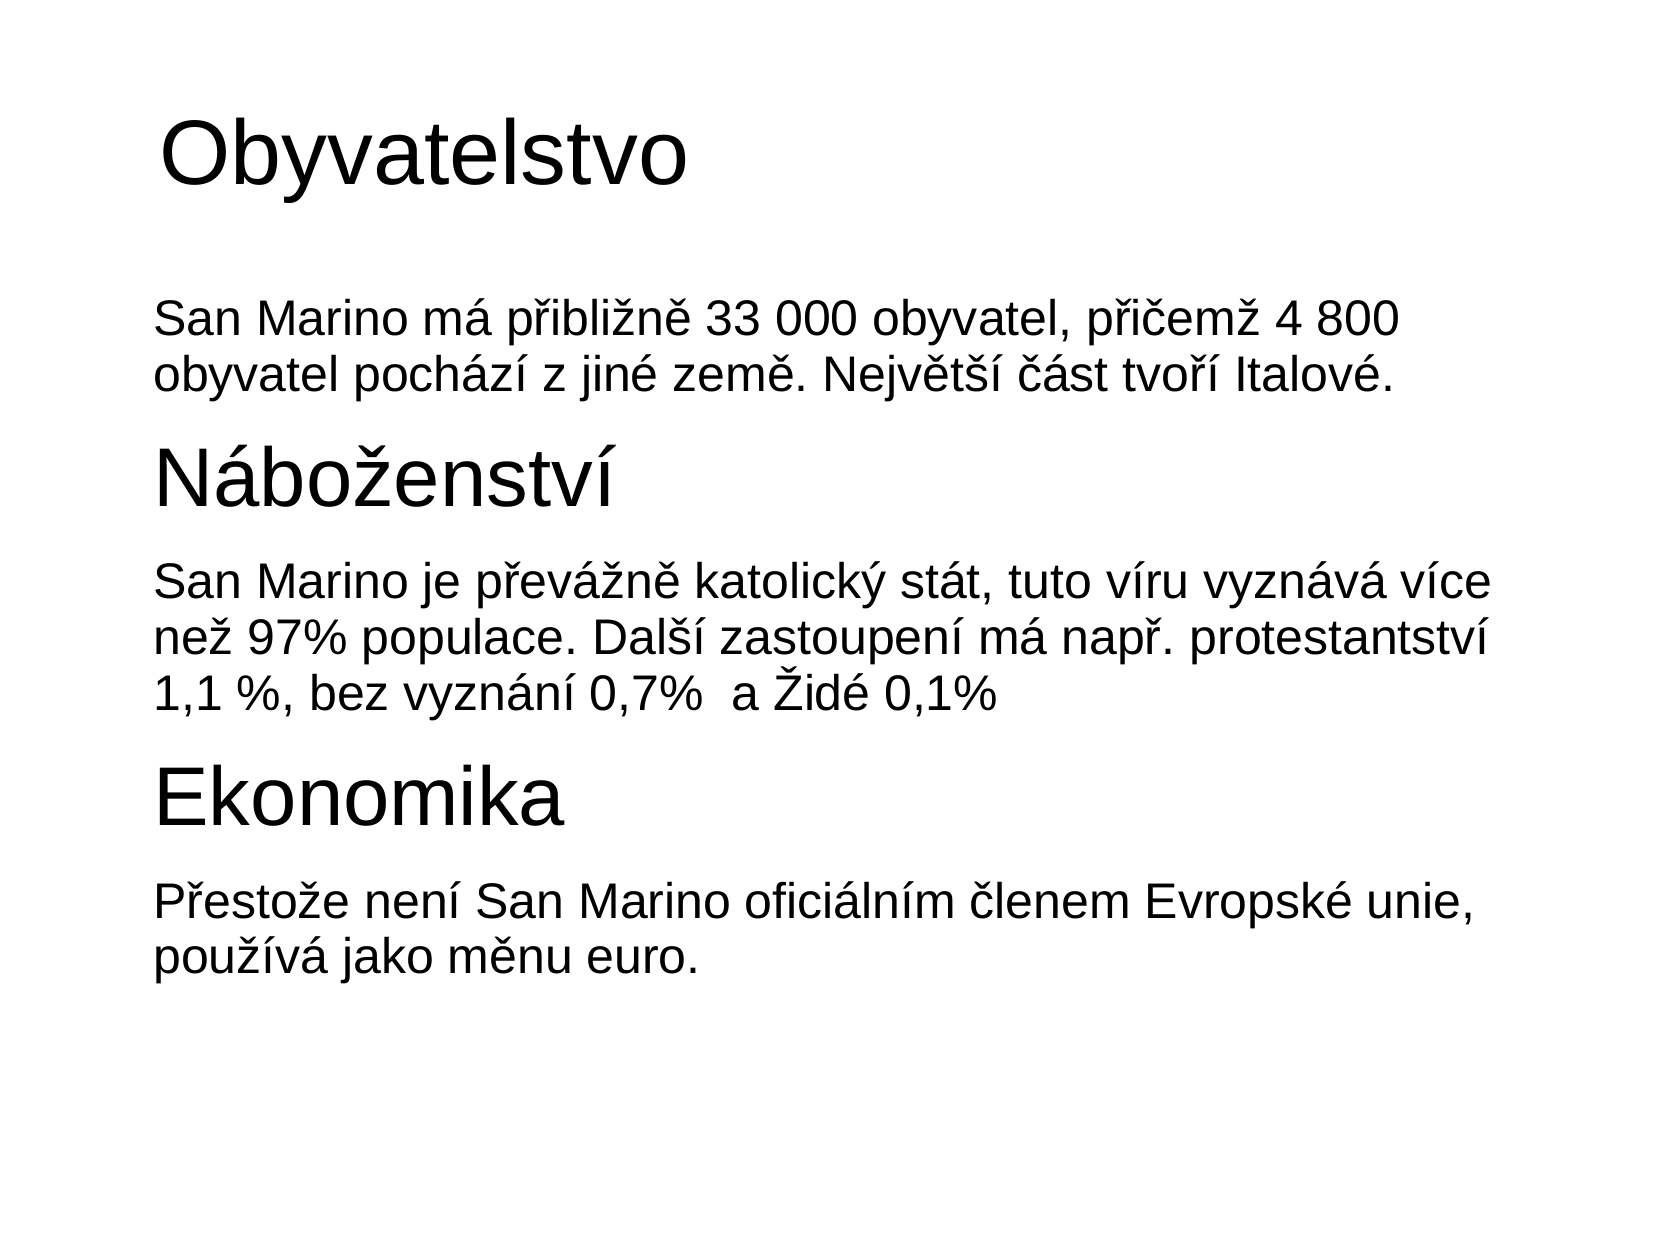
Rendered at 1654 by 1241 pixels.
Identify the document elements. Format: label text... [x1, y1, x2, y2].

list San Marino má přibližně 33 000 obyvatel, přičemž 4 800 obyvatel pochází z jiné země. Největší část tvoří Italové. Náboženství San Marino je převážně katolický stát, tuto víru vyznává více než 97% populace. Další zastoupení má např. protestantství 1,1 %, bez vyznání 0,7% a Židé 0,1% Ekonomika Přestože není San Marino oficiálním členem Evropské unie, používá jako měnu euro. [82, 290, 1571, 1109]
title Obyvatelstvo [82, 49, 1571, 257]
